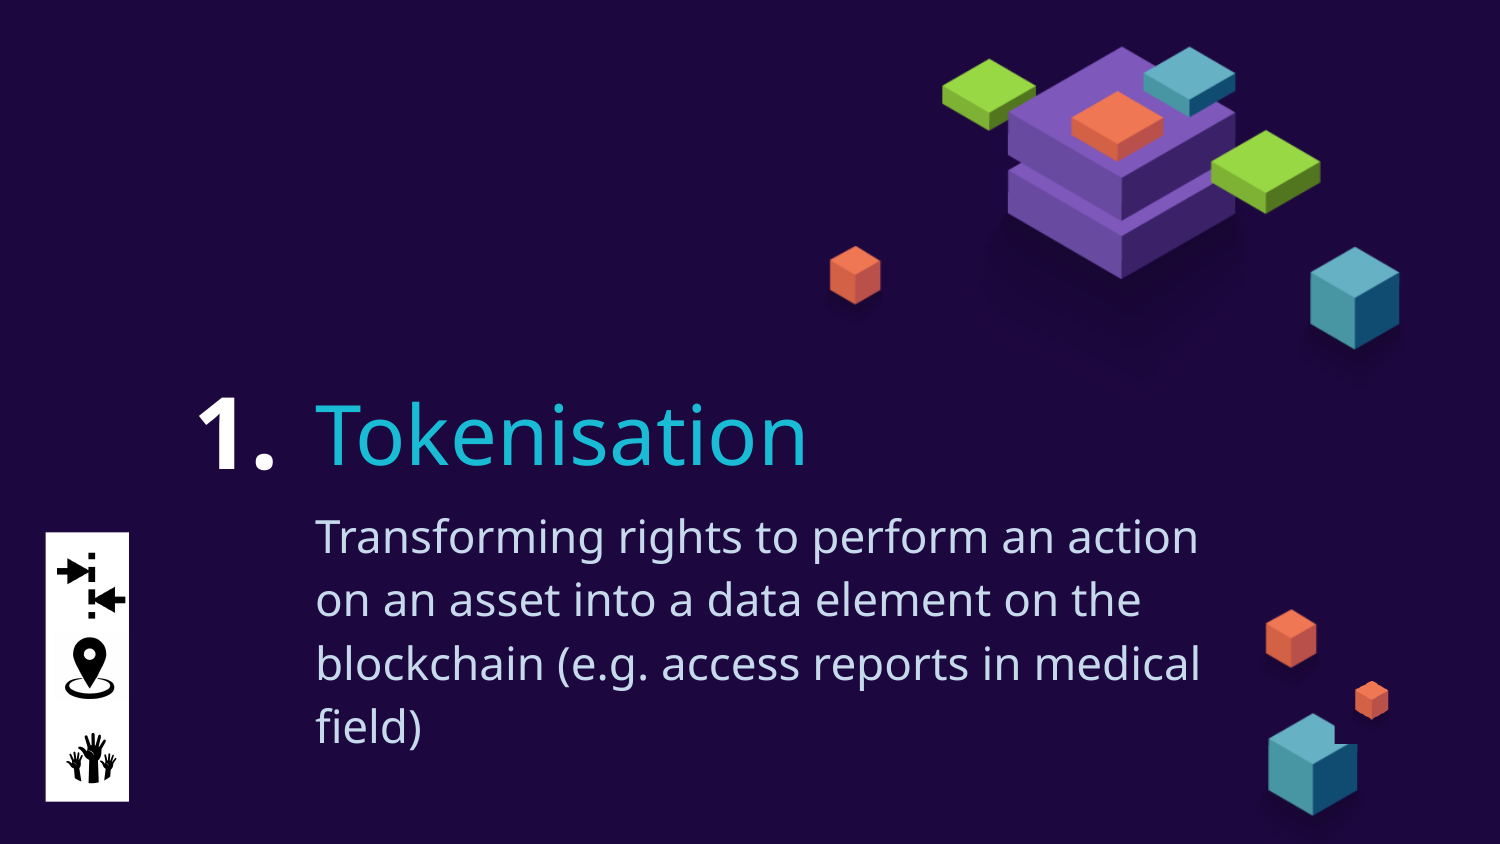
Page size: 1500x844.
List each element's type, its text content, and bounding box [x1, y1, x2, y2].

picture [53, 548, 129, 623]
text_box [45, 532, 129, 802]
text_box 1. [67, 284, 407, 575]
picture [54, 720, 129, 795]
picture [53, 633, 129, 701]
title Tokenisation [407, 306, 1225, 484]
subtitle Transforming rights to perform an action on an asset into a data element on the blockchain (e.g. access reports in medical field) [300, 484, 1235, 614]
picture [1224, 563, 1411, 844]
picture [769, 36, 1500, 434]
